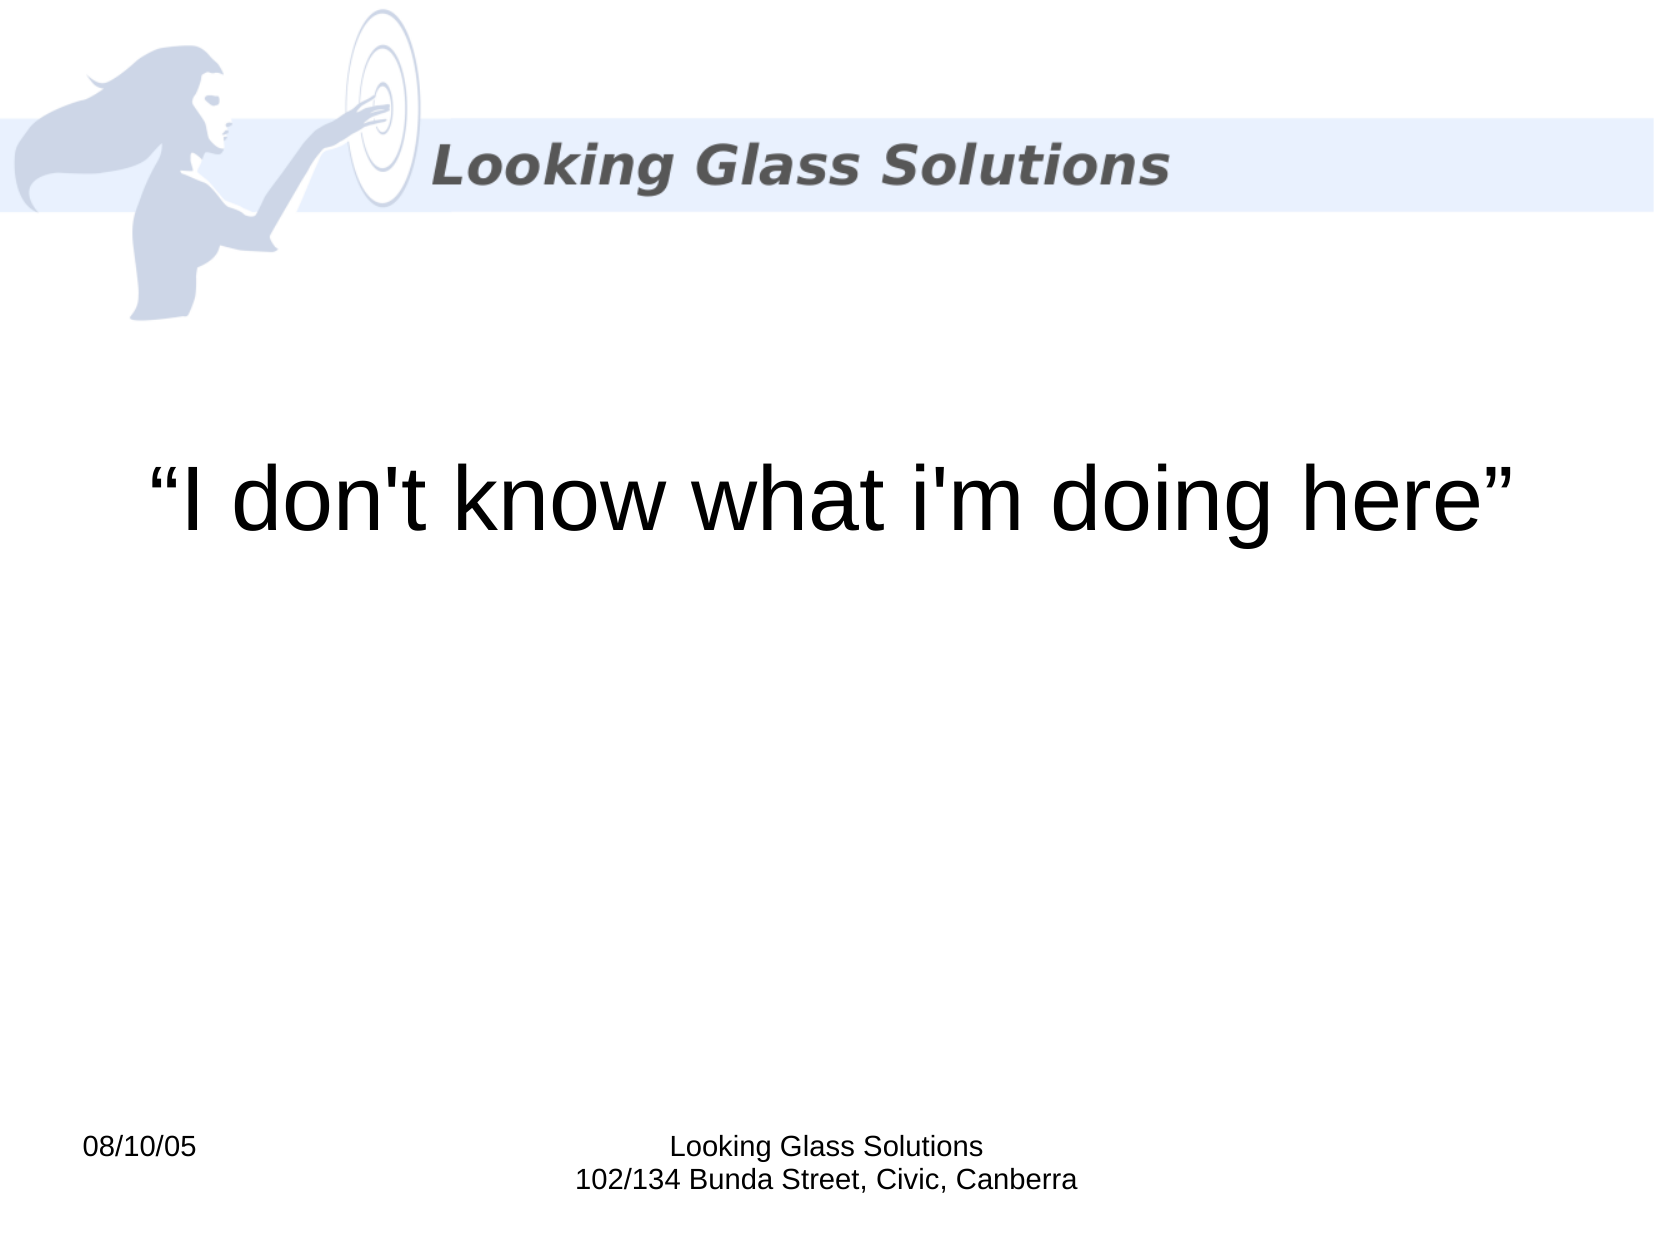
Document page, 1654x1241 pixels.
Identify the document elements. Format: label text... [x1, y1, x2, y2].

title “I don't know what i'm doing here” [88, 395, 1577, 603]
picture [0, 0, 1654, 325]
